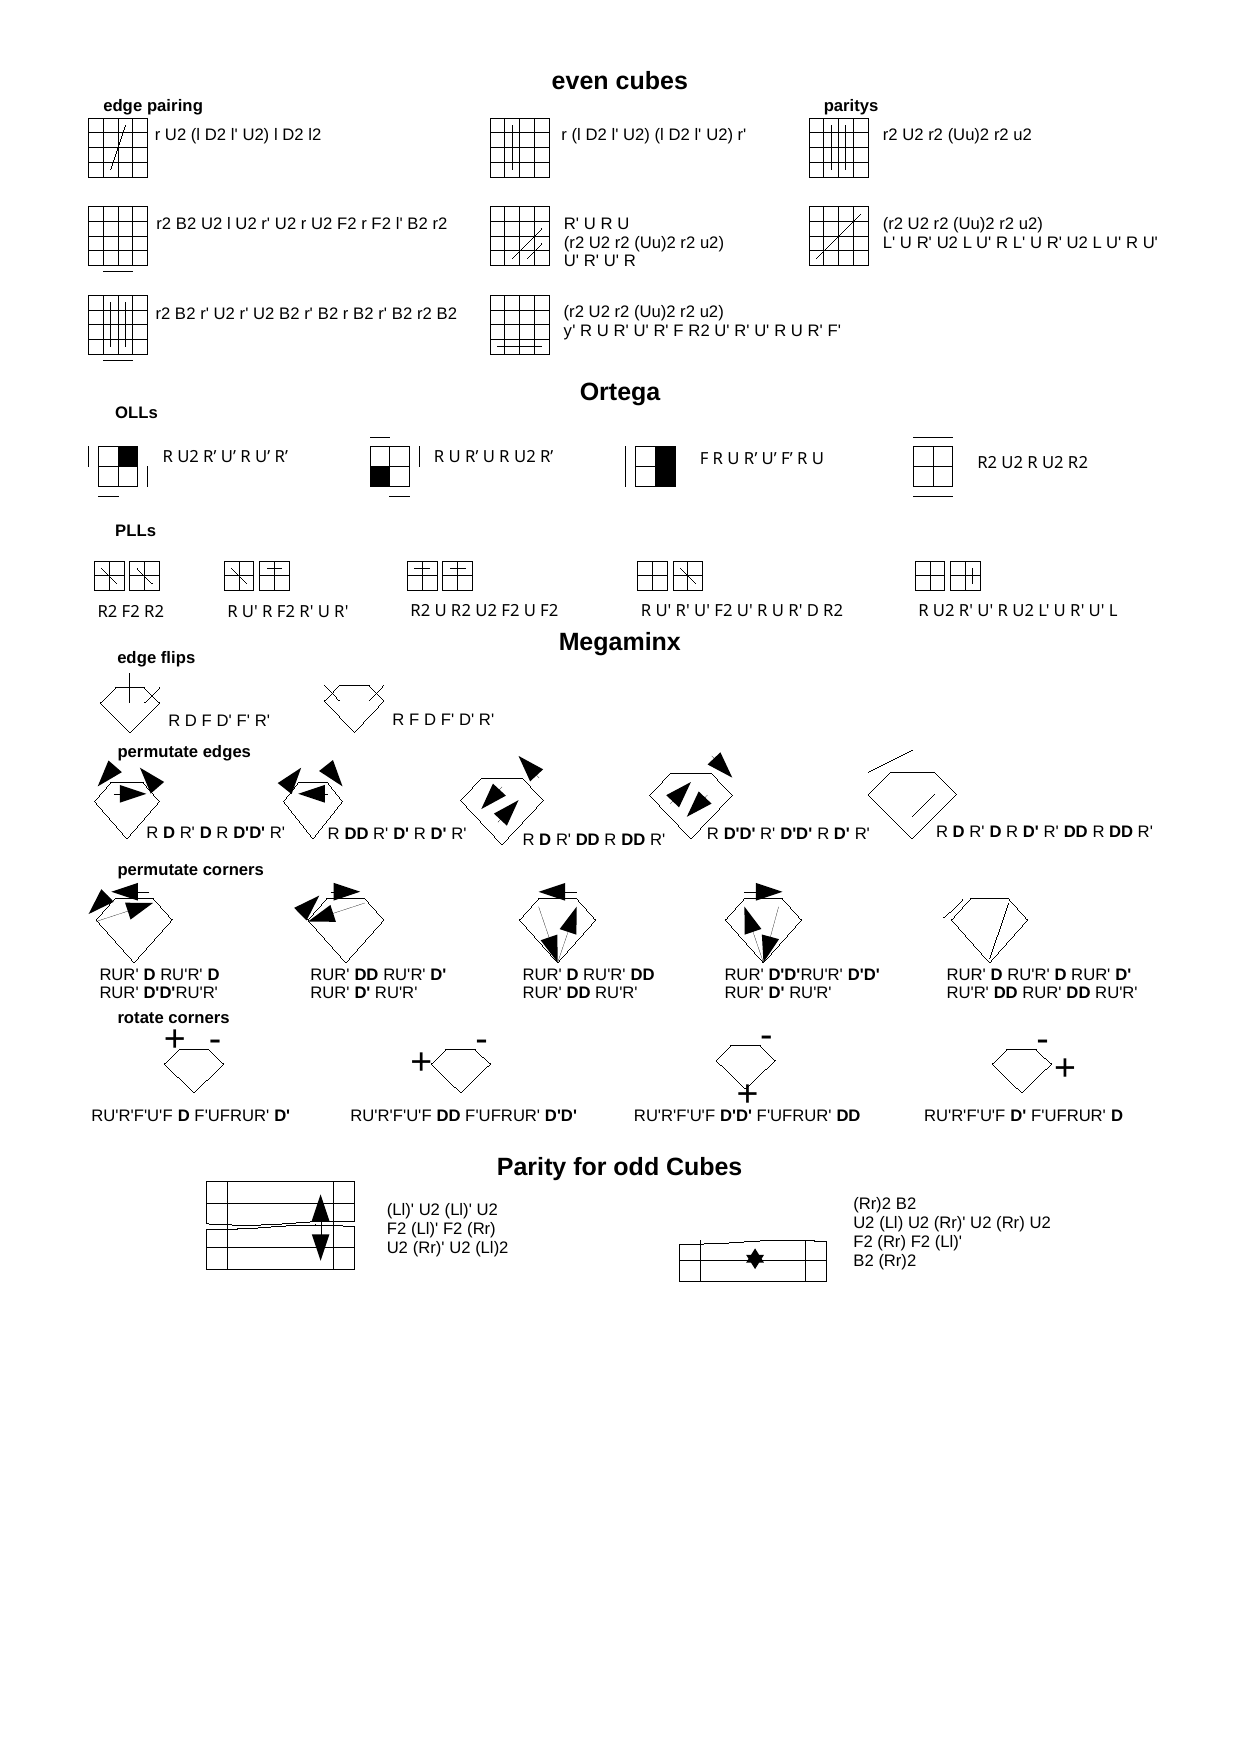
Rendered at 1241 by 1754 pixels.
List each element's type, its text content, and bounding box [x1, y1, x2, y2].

text_box [655, 446, 676, 487]
text_box R D'D' R' D'D' R D' R' [692, 816, 890, 852]
text_box r U2 (l D2 l' U2) l D2 l2 [148, 118, 337, 152]
text_box r2 B2 r' U2 r' U2 B2 r' B2 r B2 r' B2 r2 B2 [148, 297, 473, 331]
text_box Megaminx [59, 620, 1182, 664]
text_box r (l D2 l' U2) (l D2 l' U2) r' [550, 118, 762, 152]
text_box permutate corners [102, 853, 280, 888]
text_box RUR' D RU'R' D RUR' D' RU'R' DD RUR' DD RU'R' [931, 957, 1158, 1012]
text_box R U' R' U' F2 U' R U R' D R2 [625, 590, 892, 620]
text_box RU'R'F'U'F D' F'UFRUR' D [909, 1098, 1138, 1133]
text_box RU'R'F'U'F DD F'UFRUR' D'D' [335, 1098, 593, 1133]
text_box Parity for odd Cubes [228, 1182, 333, 1190]
text_box R D R' D R D' R' DD R DD R' [921, 814, 1169, 850]
text_box R2 F2 R2 [82, 592, 260, 620]
text_box R2 U2 R U2 R2 [962, 442, 1111, 477]
text_box r2 U2 r2 (Uu)2 r2 u2 [869, 118, 1047, 152]
text_box R D R' DD R DD R' [507, 822, 685, 858]
text_box R' U R U (r2 U2 r2 (Uu)2 r2 u2) U' R' U' R [549, 206, 744, 278]
text_box [370, 466, 389, 487]
text_box (Ll)' U2 (Ll)' U2 F2 (Ll)' F2 (Rr) U2 (Rr)' U2 (Ll)2 [372, 1192, 550, 1265]
text_box RUR' DD RU'R' D' RUR' D' RU'R' [295, 957, 462, 1012]
text_box + [1039, 1039, 1092, 1097]
text_box R DD R' D' R D' R' [312, 817, 487, 852]
text_box R D F D' F' R' [153, 685, 296, 742]
text_box PLLs [100, 513, 249, 549]
text_box (Rr)2 B2 U2 (Ll) U2 (Rr)' U2 (Rr) U2 F2 (Rr) F2 (Ll)' B2 (Rr)2 [838, 1187, 1105, 1277]
text_box - [1021, 1012, 1064, 1067]
text_box (r2 U2 r2 (Uu)2 r2 u2) L' U R' U2 L U' R L' U R' U2 L U' R U' [869, 206, 1174, 260]
text_box - [201, 1036, 237, 1067]
text_box edge flips [102, 640, 211, 675]
text_box - [745, 1012, 788, 1063]
text_box R U2 R’ U’ R U’ R’ [147, 437, 325, 471]
text_box permutate edges [102, 735, 267, 770]
text_box Parity for odd Cubes [59, 1145, 1182, 1190]
text_box - [460, 1009, 503, 1067]
text_box rotate corners [102, 1000, 245, 1036]
text_box RUR' D RU'R' DD RUR' DD RU'R' [507, 957, 670, 1012]
text_box (r2 U2 r2 (Uu)2 r2 u2) y' R U R' U' R' F R2 U' R' U' R U R' F' [548, 295, 857, 366]
text_box + [721, 1065, 774, 1098]
text_box R U2 R' U' R U2 L' U R' U' L [903, 590, 1170, 620]
text_box + [395, 1033, 448, 1091]
text_box RUR' D'D'RU'R' D'D' RUR' D' RU'R' [709, 957, 895, 1012]
text_box R2 U R2 U2 F2 U F2 [395, 590, 603, 620]
text_box OLLs [100, 395, 249, 430]
text_box R U' R F2 R' U R' [260, 592, 390, 620]
text_box paritys [809, 103, 928, 118]
text_box RU'R'F'U'F D'D' F'UFRUR' DD [619, 1098, 876, 1133]
text_box RU'R'F'U'F D F'UFRUR' D' [76, 1098, 310, 1133]
text_box Ortega [59, 370, 1182, 415]
text_box [118, 446, 138, 466]
text_box even cubes [59, 59, 1182, 103]
text_box R F D F' D' R' [377, 702, 510, 737]
text_box R D R' D R D'D' R' [131, 797, 325, 855]
text_box F R U R’ U’ F’ R U [685, 438, 863, 473]
text_box RUR' D RU'R' D RUR' D'D'RU'R' [84, 957, 238, 1012]
text_box R U R’ U R U2 R’ [419, 437, 597, 471]
text_box r2 B2 U2 l U2 r' U2 r U2 F2 r F2 l' B2 r2 [148, 206, 463, 241]
text_box + [149, 1036, 201, 1067]
text_box edge pairing [88, 103, 237, 118]
